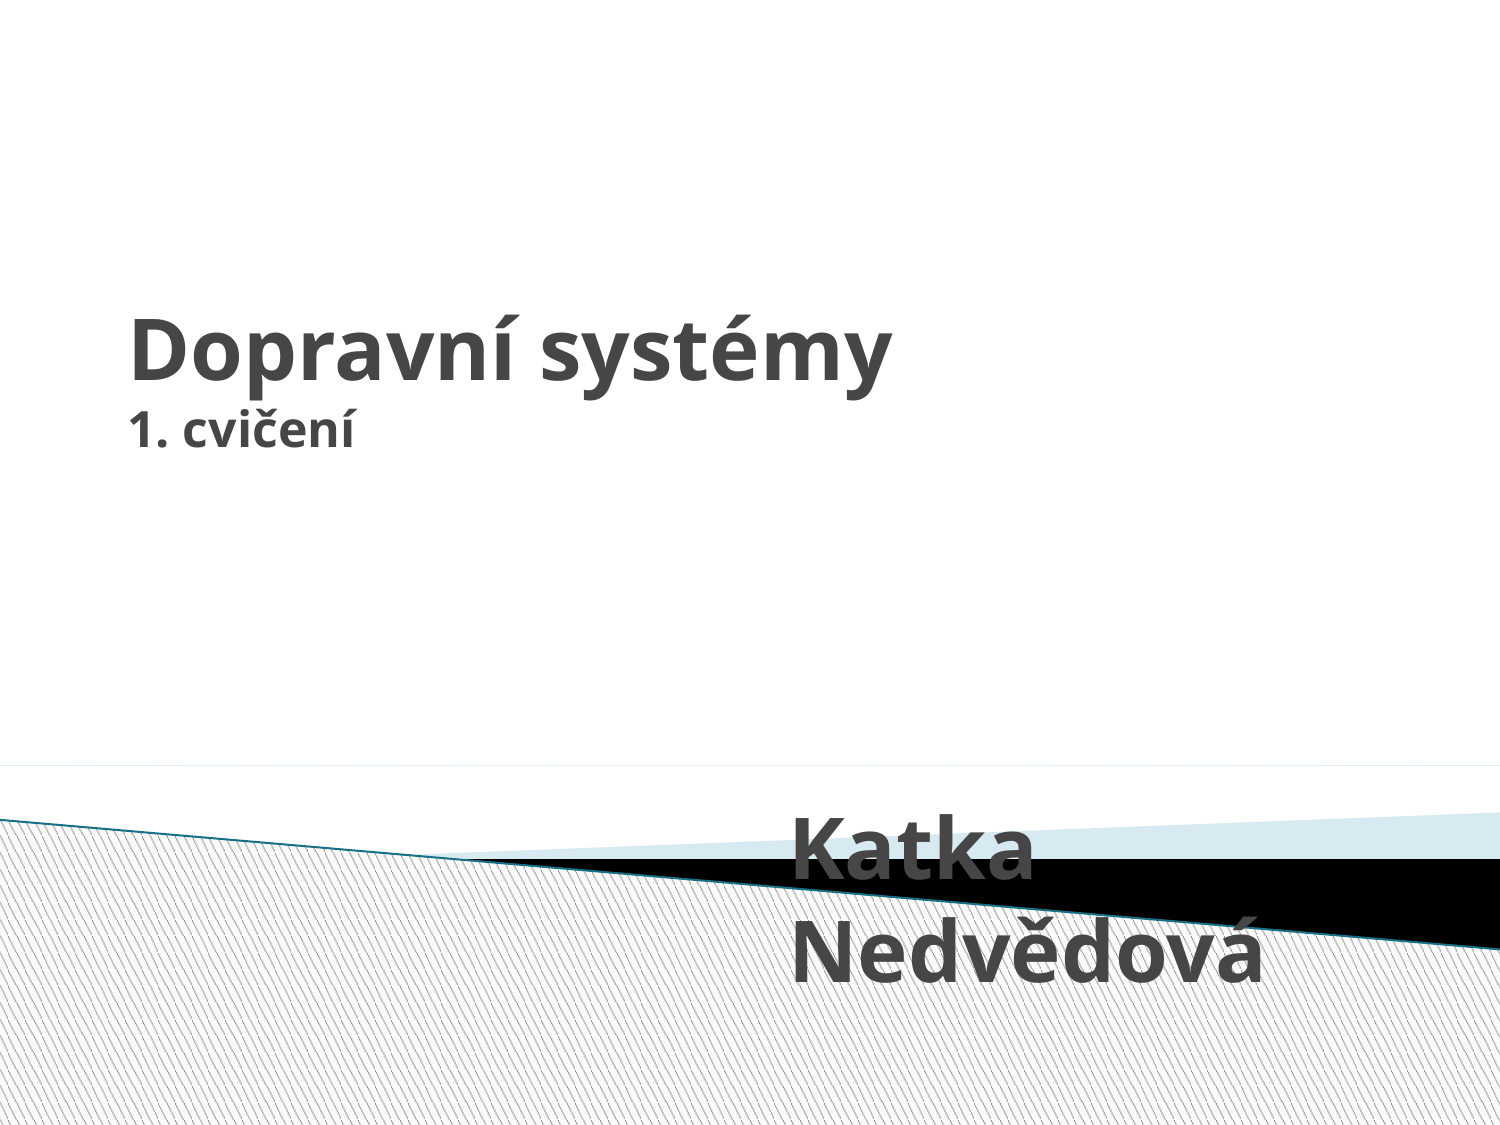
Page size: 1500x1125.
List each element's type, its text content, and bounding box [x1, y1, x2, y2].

picture [0, 821, 1500, 1125]
subtitle Katka Nedvědová [773, 786, 1382, 902]
picture [1078, 945, 1097, 973]
title Dopravní systémy 1. cvičení [112, 287, 1388, 588]
